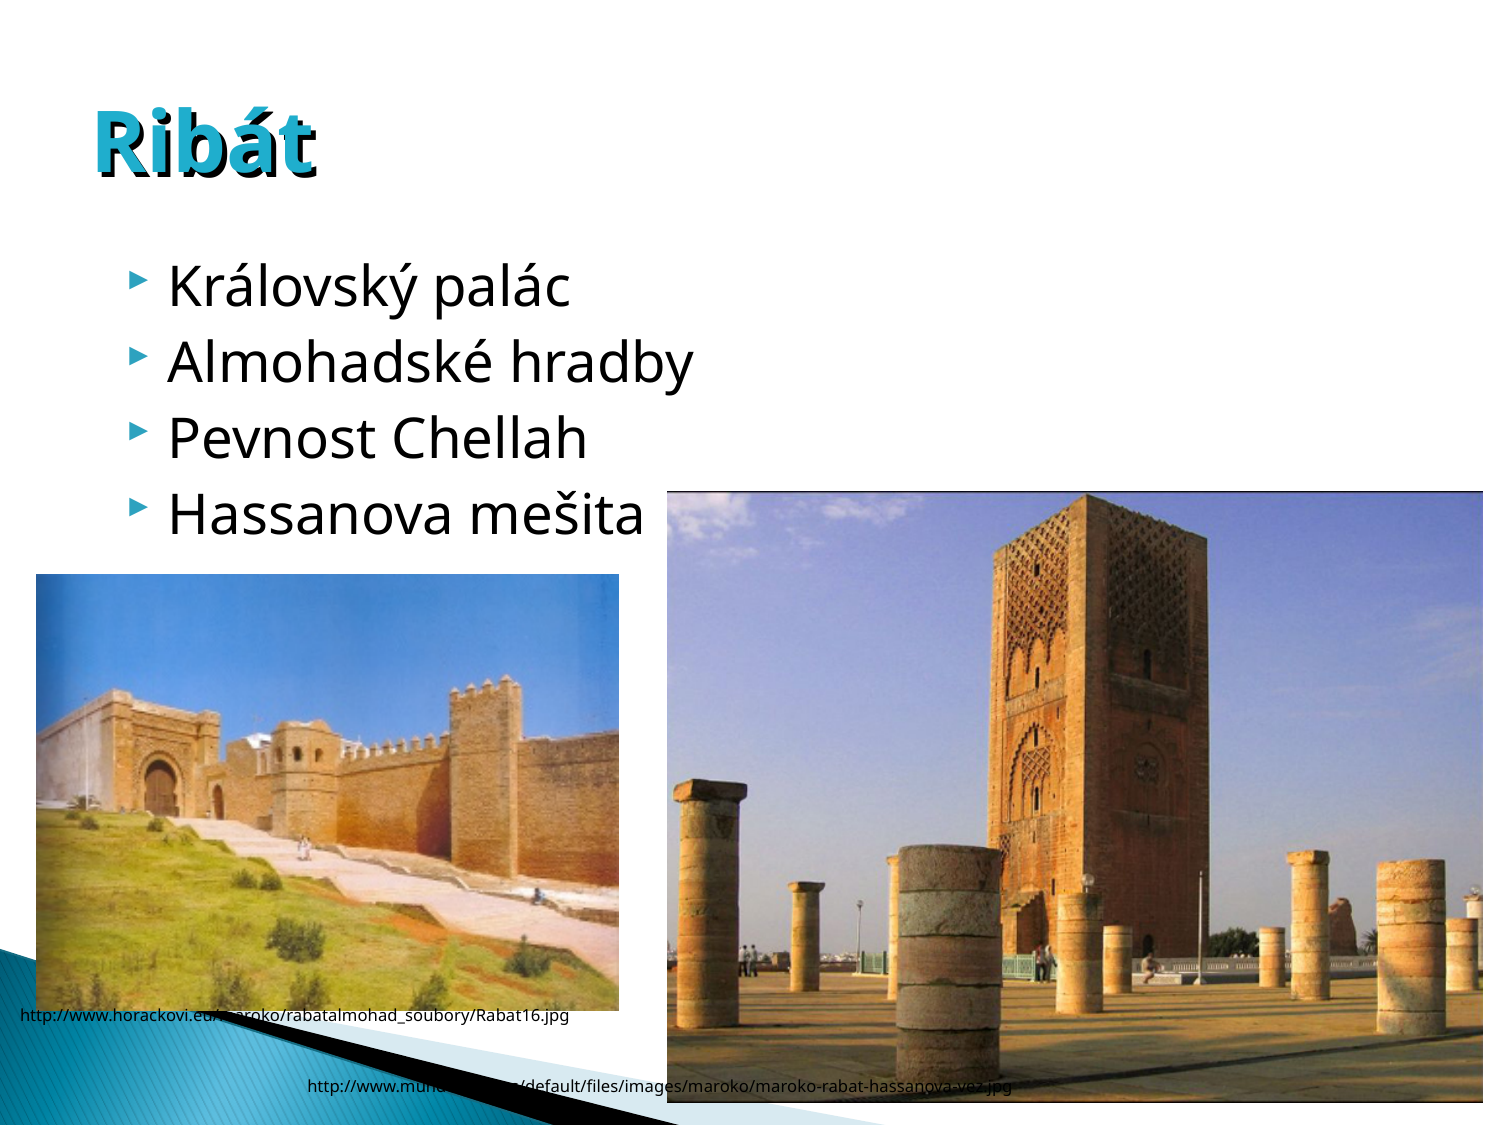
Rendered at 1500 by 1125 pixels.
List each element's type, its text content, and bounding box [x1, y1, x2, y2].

text_box http://www.horackovi.eu/maroko/rabatalmohad_soubory/Rabat16.jpg [5, 997, 618, 1032]
picture [667, 491, 1483, 1103]
text_box http://www.mundo.cz/sites/default/files/images/maroko/maroko-rabat-hassanova-vez.jpg [292, 1069, 1042, 1104]
title Ribát [75, 45, 1426, 233]
list Královský palác Almohadské hradby Pevnost Chellah Hassanova mešita [75, 243, 1426, 986]
picture [36, 574, 619, 1011]
